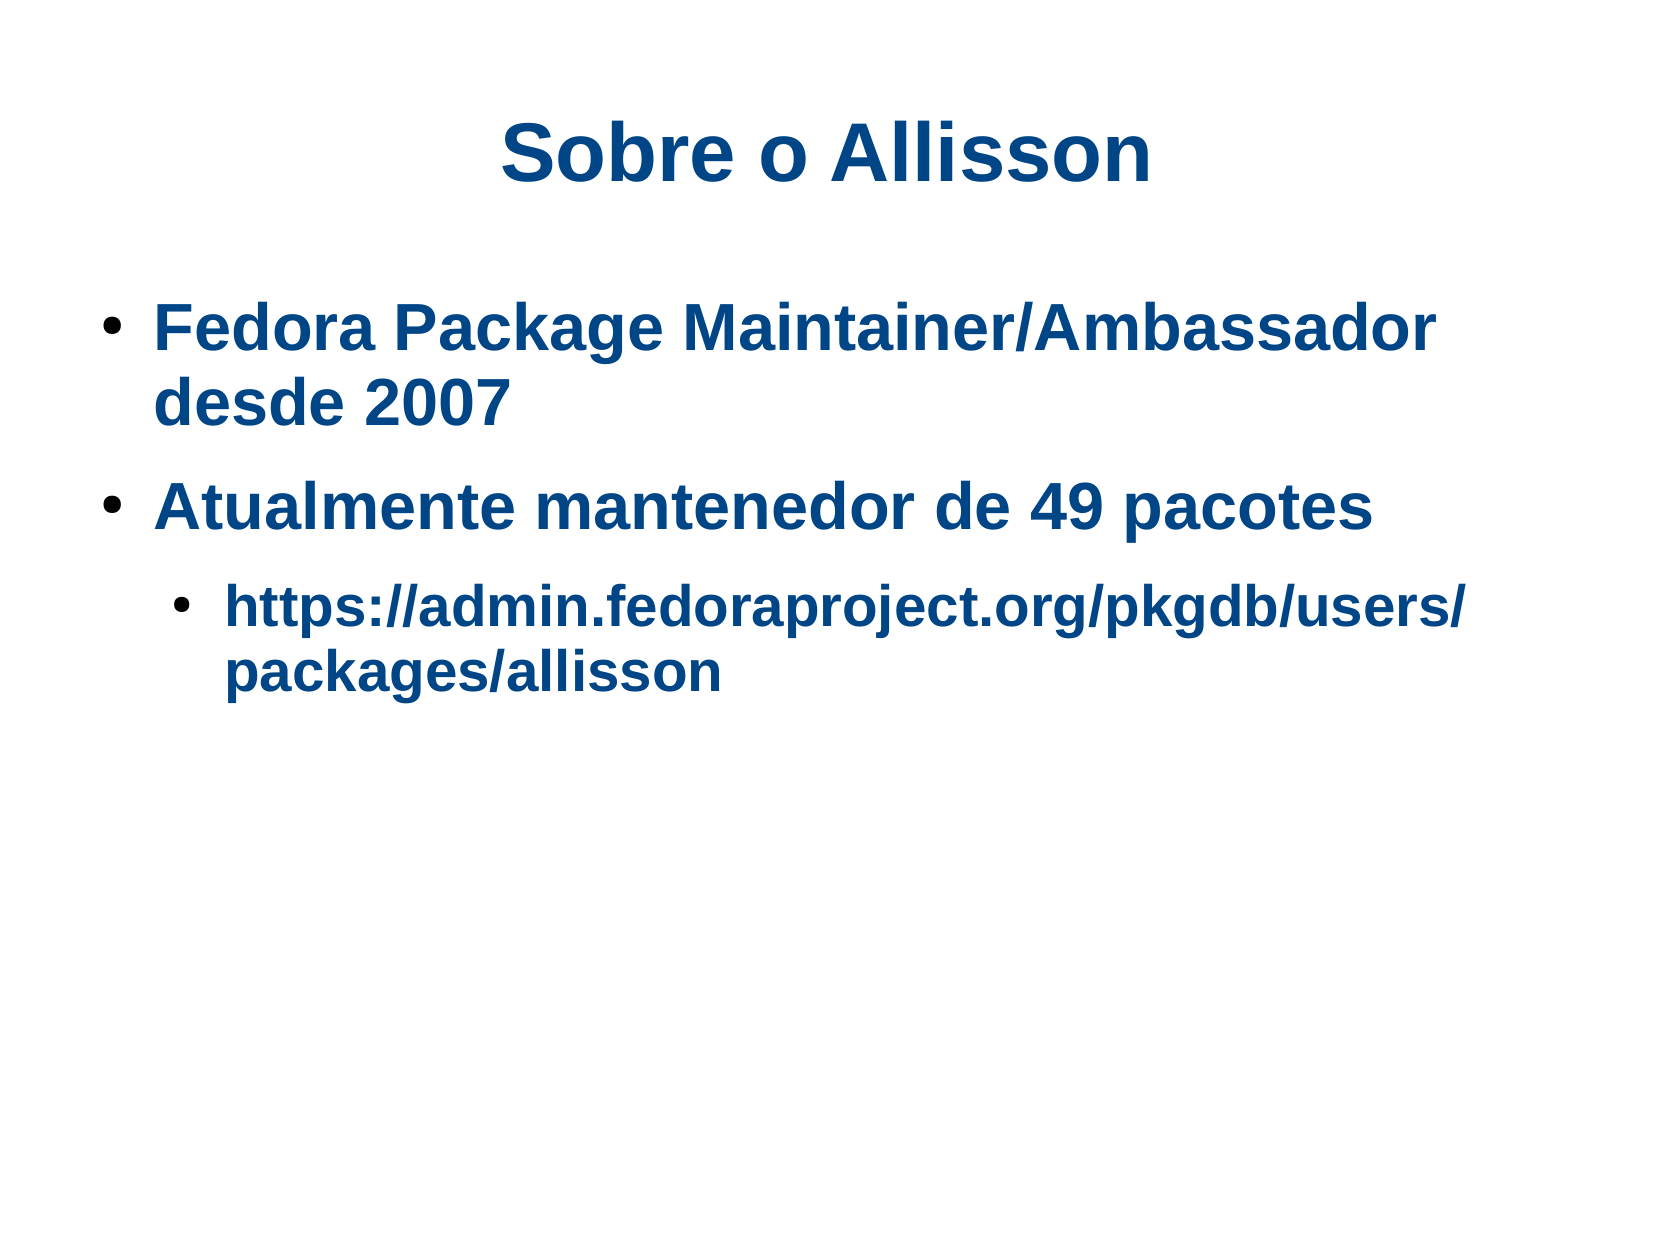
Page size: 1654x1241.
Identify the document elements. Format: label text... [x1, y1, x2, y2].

title Sobre o Allisson [82, 56, 1571, 250]
list Fedora Package Maintainer/Ambassador desde 2007 Atualmente mantenedor de 49 pacotes https://admin.fedoraproject.org/pkgdb/users/packages/allisson [82, 290, 1571, 1094]
